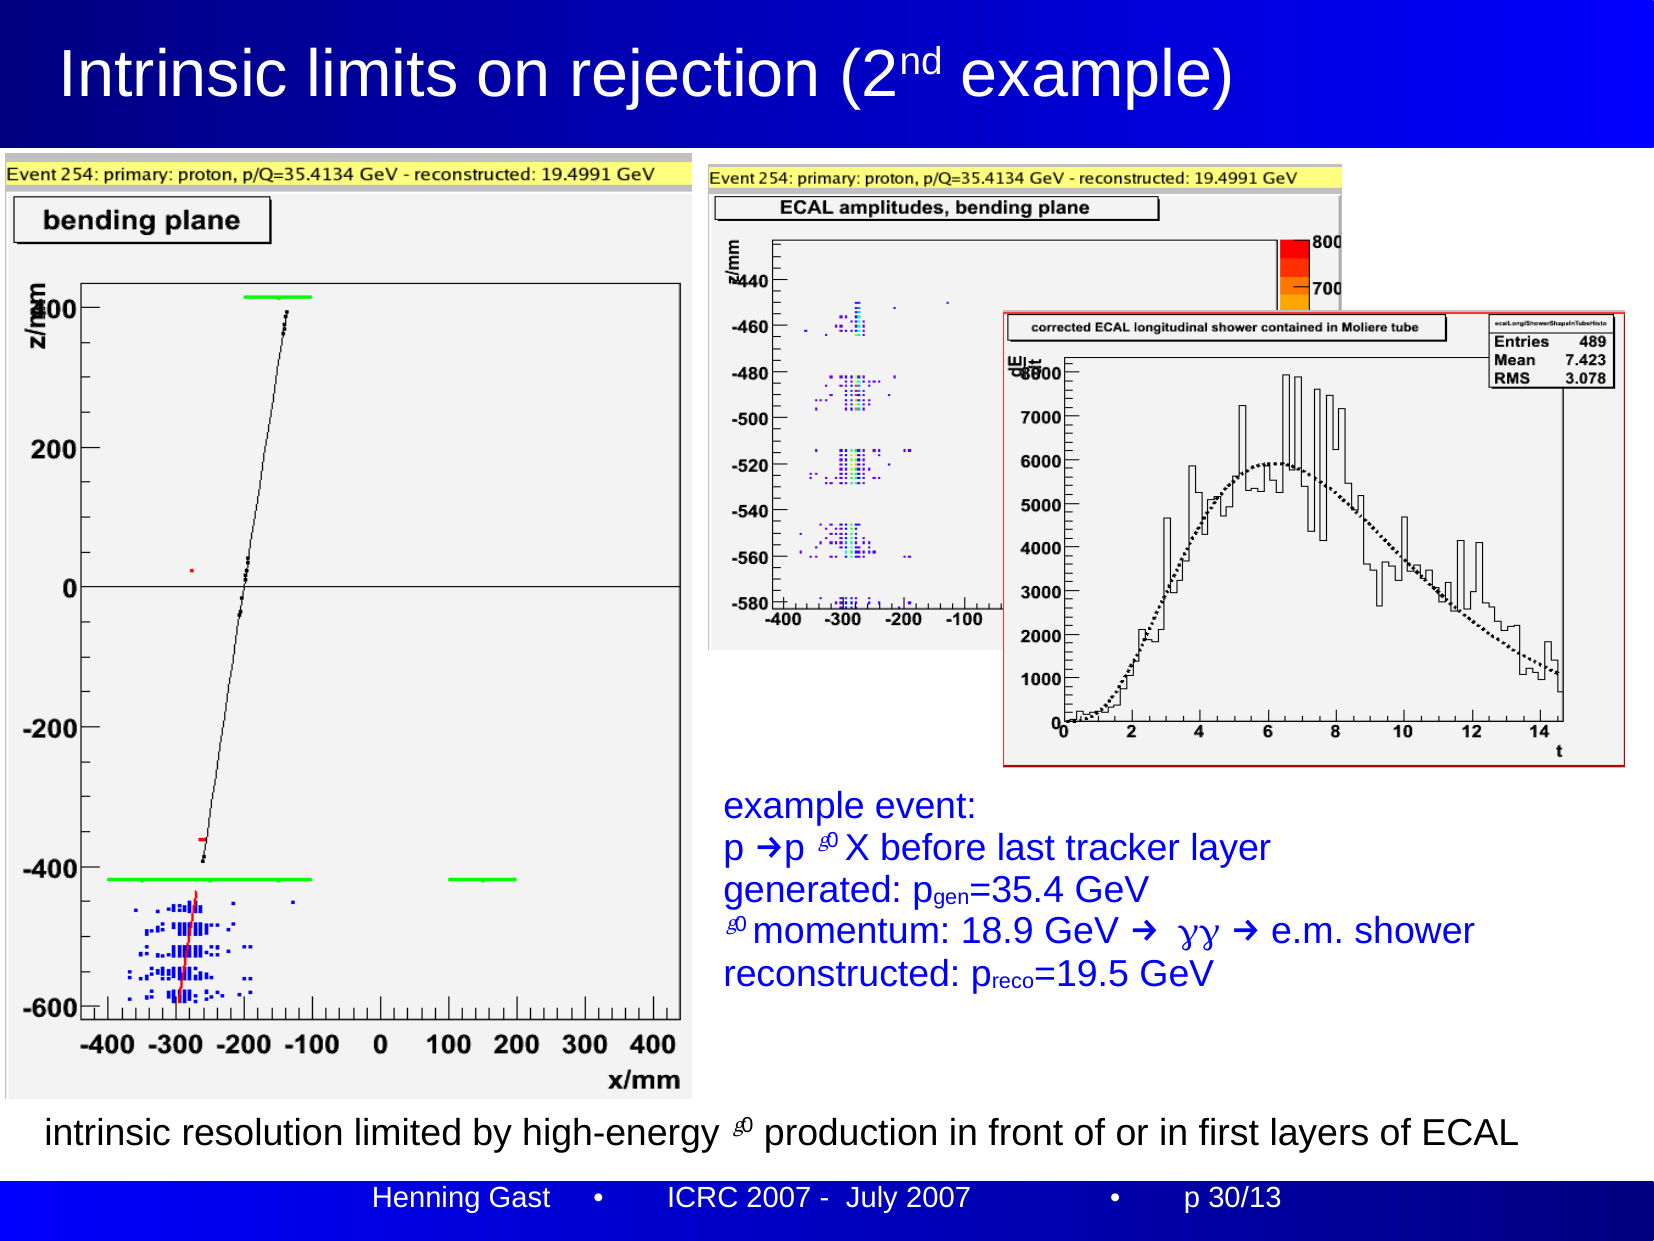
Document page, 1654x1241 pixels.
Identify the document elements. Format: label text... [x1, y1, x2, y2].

picture [708, 164, 1625, 768]
text_box example event: p →p 0 X before last tracker layer generated: pgen=35.4 GeV 0 momentum: 18.9 GeV →  → e.m. shower reconstructed: preco=19.5 GeV [708, 776, 1536, 1050]
text_box intrinsic resolution limited by high-energy 0 production in front of or in first layers of ECAL [29, 1104, 1595, 1167]
picture [5, 153, 692, 1099]
title Intrinsic limits on rejection (2nd example) [0, 0, 1654, 148]
